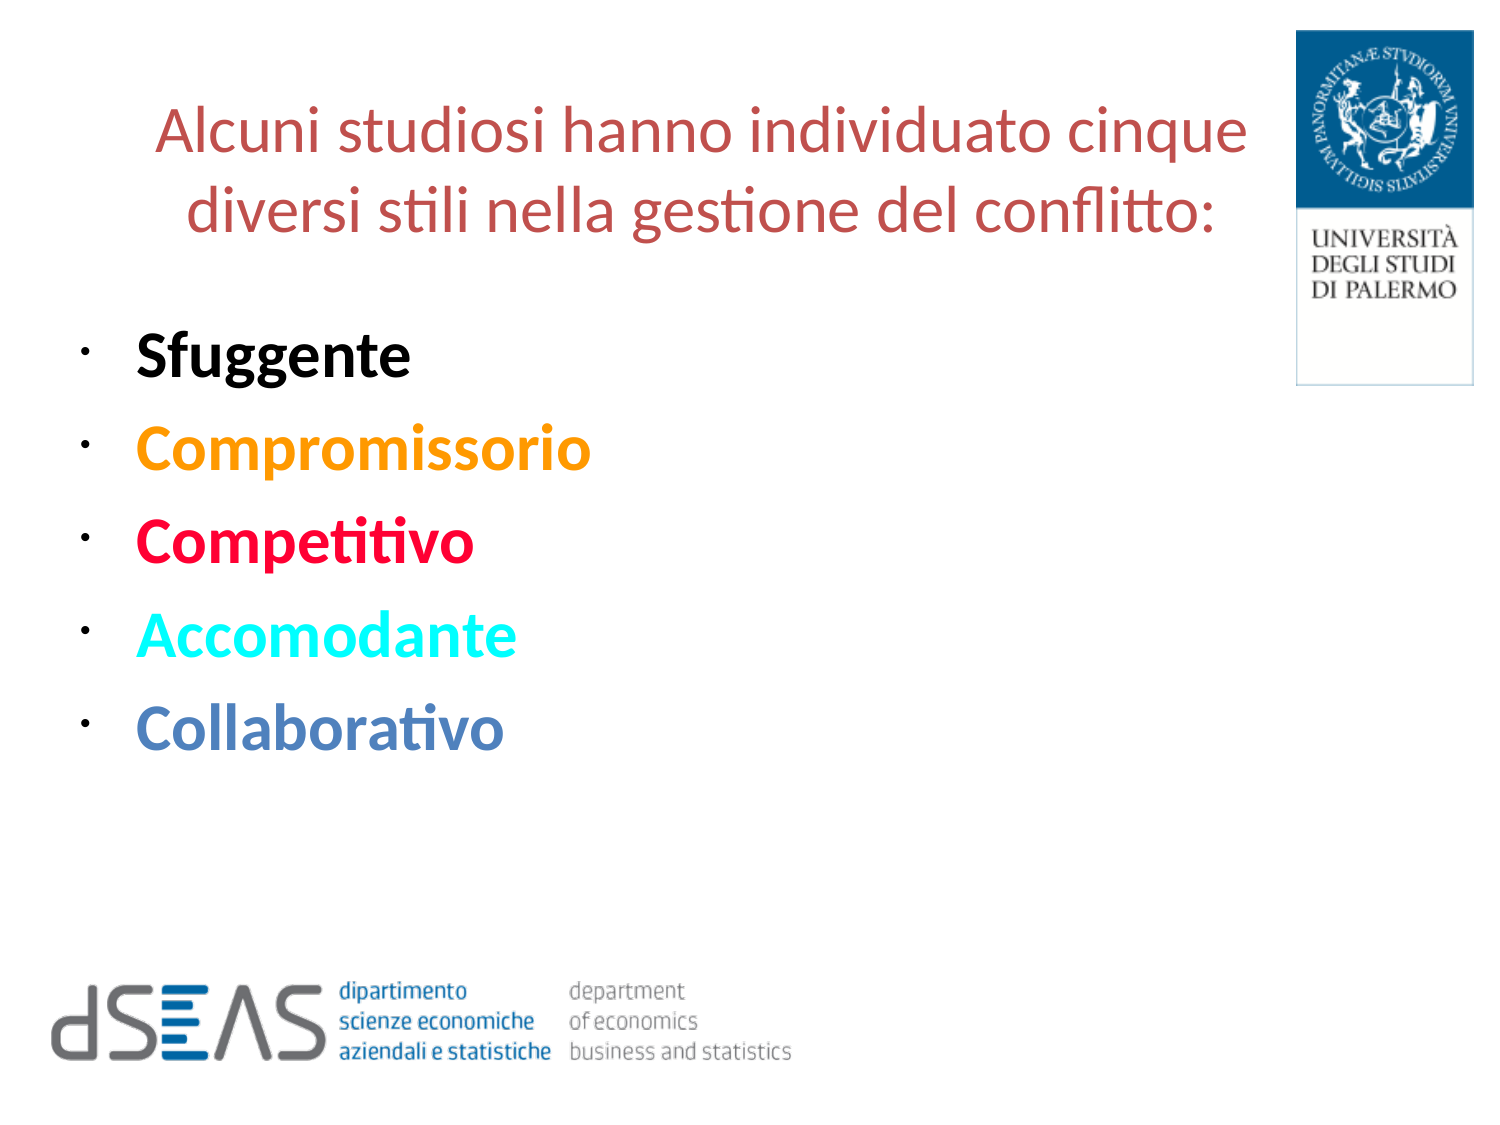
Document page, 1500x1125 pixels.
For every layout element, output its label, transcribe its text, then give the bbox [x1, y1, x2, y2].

title Alcuni studiosi hanno individuato cinque diversi stili nella gestione del conflitto: [64, 78, 1340, 266]
picture [1296, 30, 1474, 386]
text_box Sfuggente Compromissorio Competitivo Accomodante Collaborativo [64, 303, 1340, 979]
picture [29, 888, 821, 1121]
